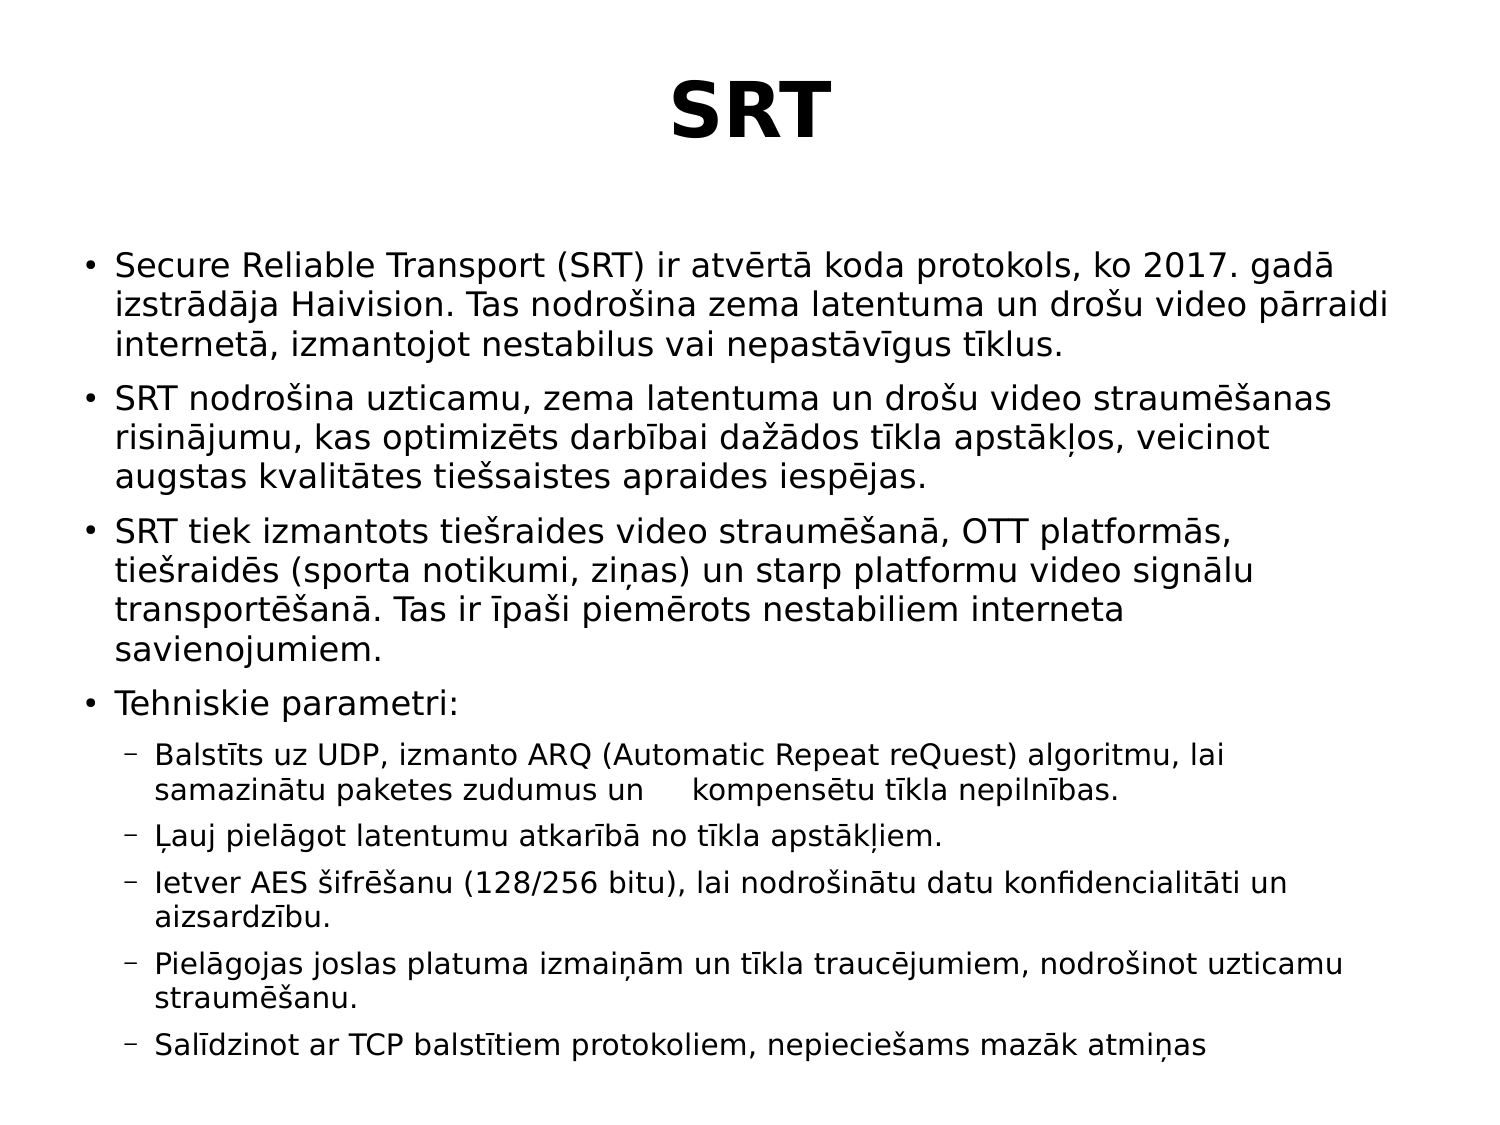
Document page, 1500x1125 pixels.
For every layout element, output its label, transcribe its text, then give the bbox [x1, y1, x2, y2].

title SRT [75, 44, 1425, 177]
list Secure Reliable Transport (SRT) ir atvērtā koda protokols, ko 2017. gadā izstrādāja Haivision. Tas nodrošina zema latentuma un drošu video pārraidi internetā, izmantojot nestabilus vai nepastāvīgus tīklus. SRT nodrošina uzticamu, zema latentuma un drošu video straumēšanas risinājumu, kas optimizēts darbībai dažādos tīkla apstākļos, veicinot augstas kvalitātes tiešsaistes apraides iespējas. SRT tiek izmantots tiešraides video straumēšanā, OTT platformās, tiešraidēs (sporta notikumi, ziņas) un starp platformu video signālu transportēšanā. Tas ir īpaši piemērots nestabiliem interneta savienojumiem. Tehniskie parametri: Balstīts uz UDP, izmanto ARQ (Automatic Repeat reQuest) algoritmu, lai samazinātu paketes zudumus un kompensētu tīkla nepilnības. Ļauj pielāgot latentumu atkarībā no tīkla apstākļiem. Ietver AES šifrēšanu (128/256 bitu), lai nodrošinātu datu konfidencialitāti un aizsardzību. Pielāgojas joslas platuma izmaiņām un tīkla traucējumiem, nodrošinot uzticamu straumēšanu. Salīdzinot ar TCP balstītiem protokoliem, nepieciešams mazāk atmiņas [75, 246, 1395, 1075]
